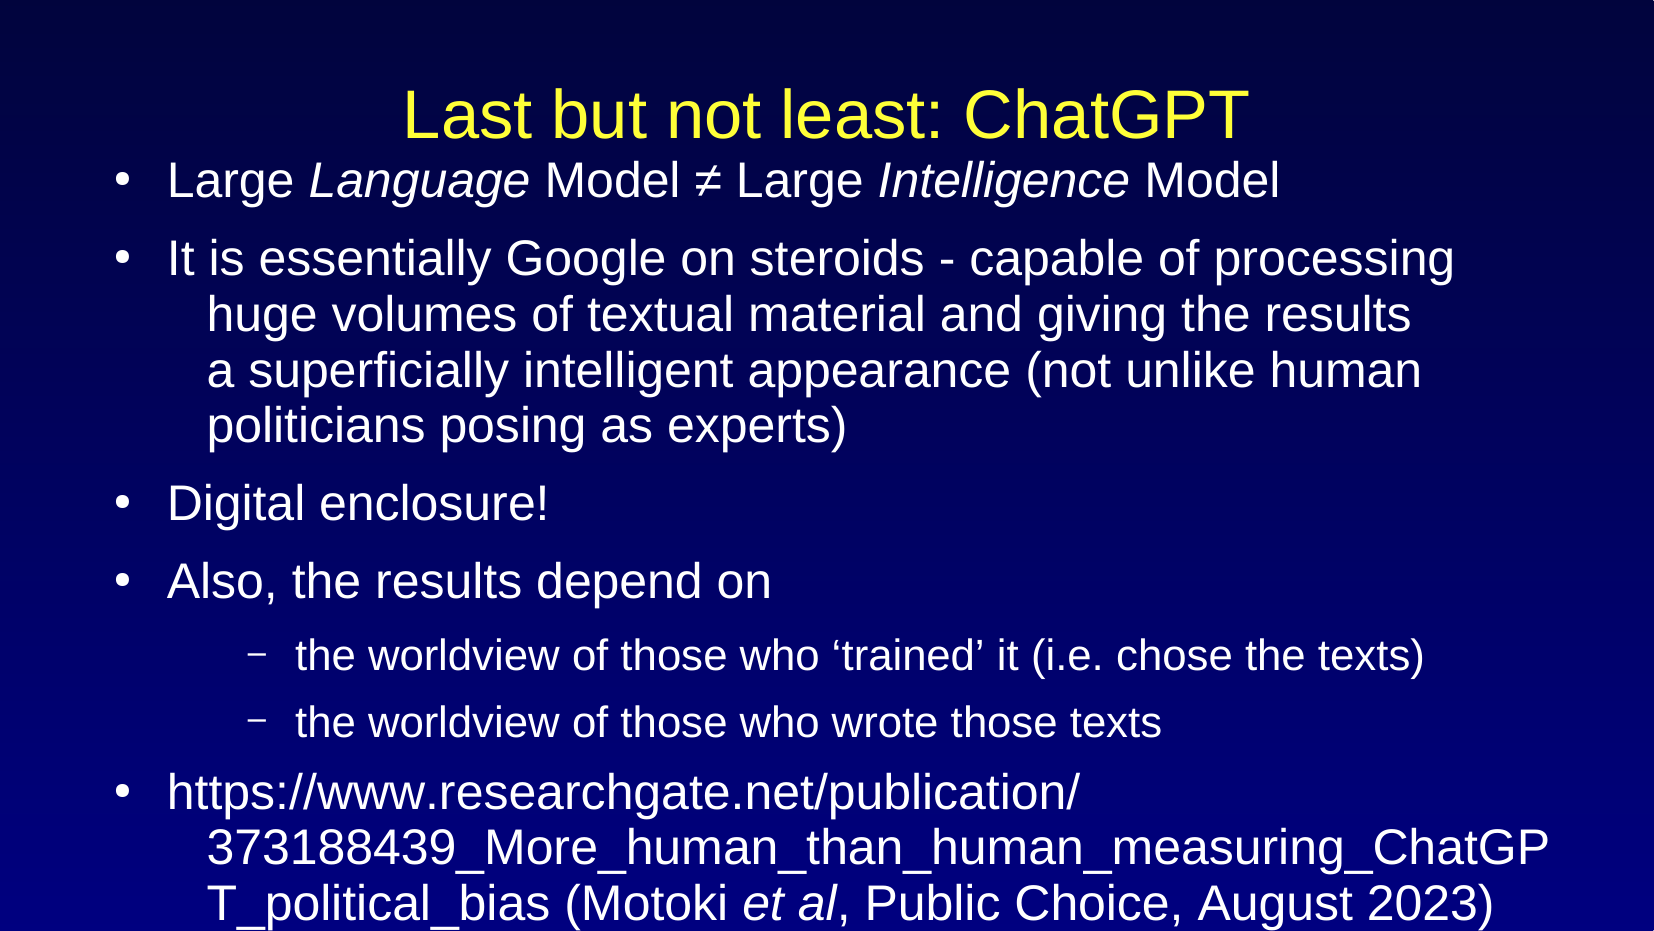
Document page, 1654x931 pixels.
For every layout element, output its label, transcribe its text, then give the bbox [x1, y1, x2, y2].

list Large Language Model ≠ Large Intelligence Model It is essentially Google on steroids - capable of processing huge volumes of textual material and giving the results a superficially intelligent appearance (not unlike human politicians posing as experts) Digital enclosure! Also, the results depend on the worldview of those who ‘trained’ it (i.e. chose the texts) the worldview of those who wrote those texts https://www.researchgate.net/publication/373188439_More_human_than_human_measuring_ChatGPT_political_bias (Motoki et al, Public Choice, August 2023) [82, 152, 1571, 931]
title Last but not least: ChatGPT [82, 37, 1571, 152]
